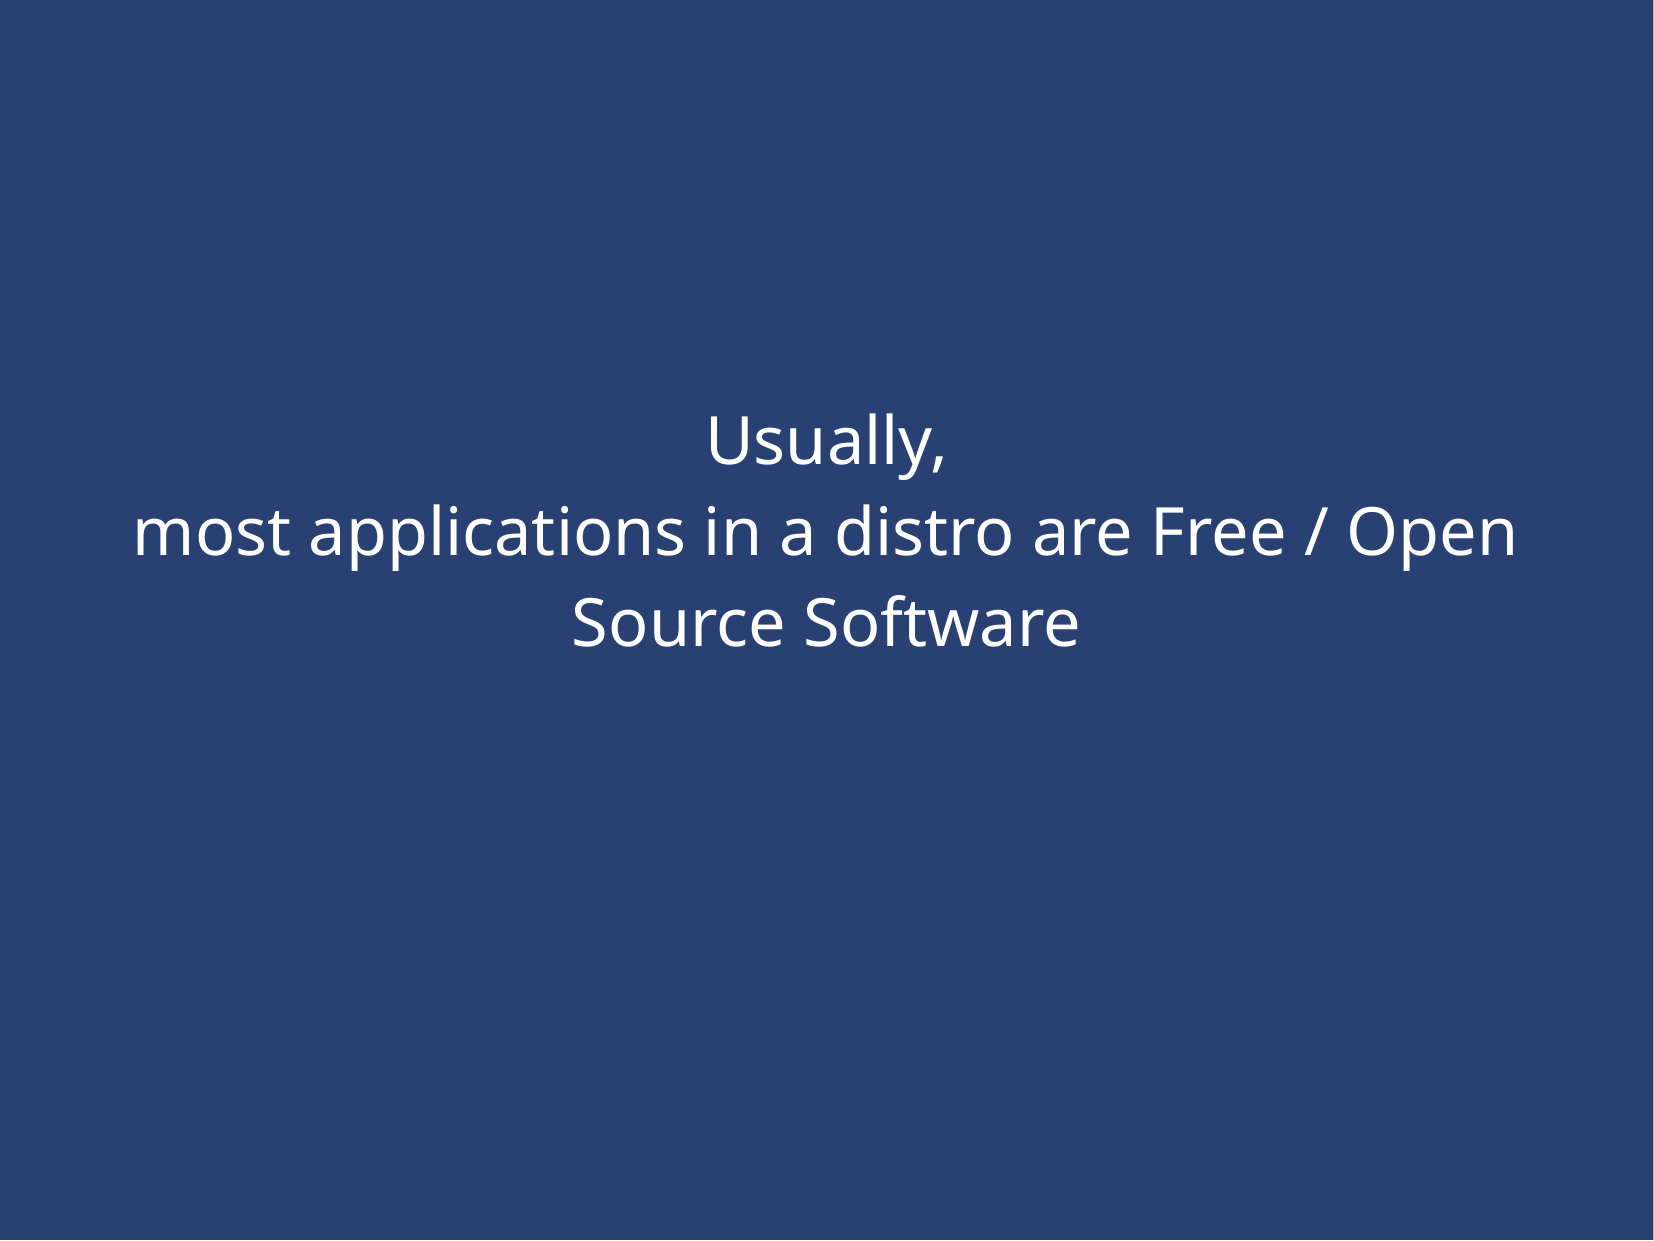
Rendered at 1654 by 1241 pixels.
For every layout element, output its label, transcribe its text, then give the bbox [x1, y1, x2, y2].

subtitle Usually, most applications in a distro are Free / Open Source Software [82, 49, 1571, 1109]
